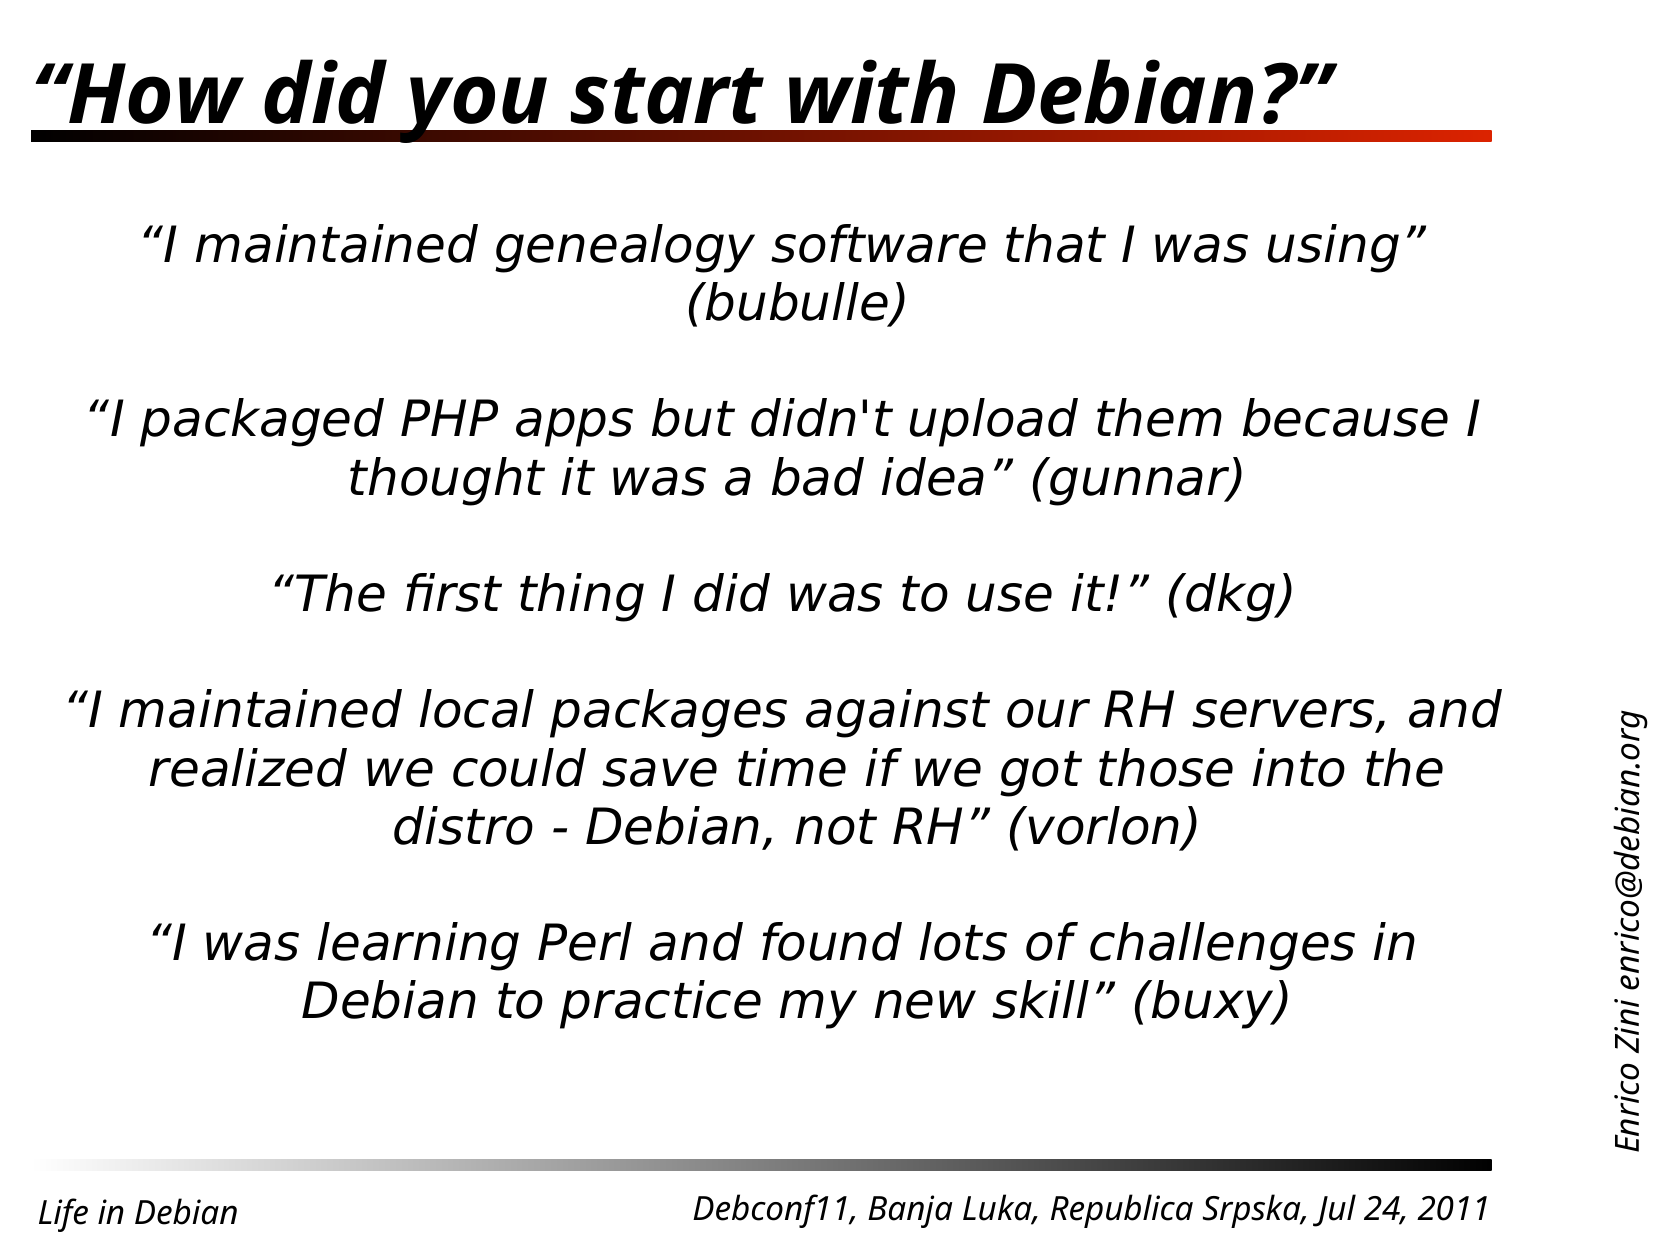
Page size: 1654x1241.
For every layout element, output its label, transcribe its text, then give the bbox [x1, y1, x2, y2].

text_box “How did you start with Debian?” [31, 34, 1438, 168]
text_box “I maintained genealogy software that I was using” (bubulle) “I packaged PHP apps but didn't upload them because I thought it was a bad idea” (gunnar) “The first thing I did was to use it!” (dkg) “I maintained local packages against our RH servers, and realized we could save time if we got those into the distro - Debian, not RH” (vorlon) “I was learning Perl and found lots of challenges in Debian to practice my new skill” (buxy) [30, 215, 1507, 1089]
